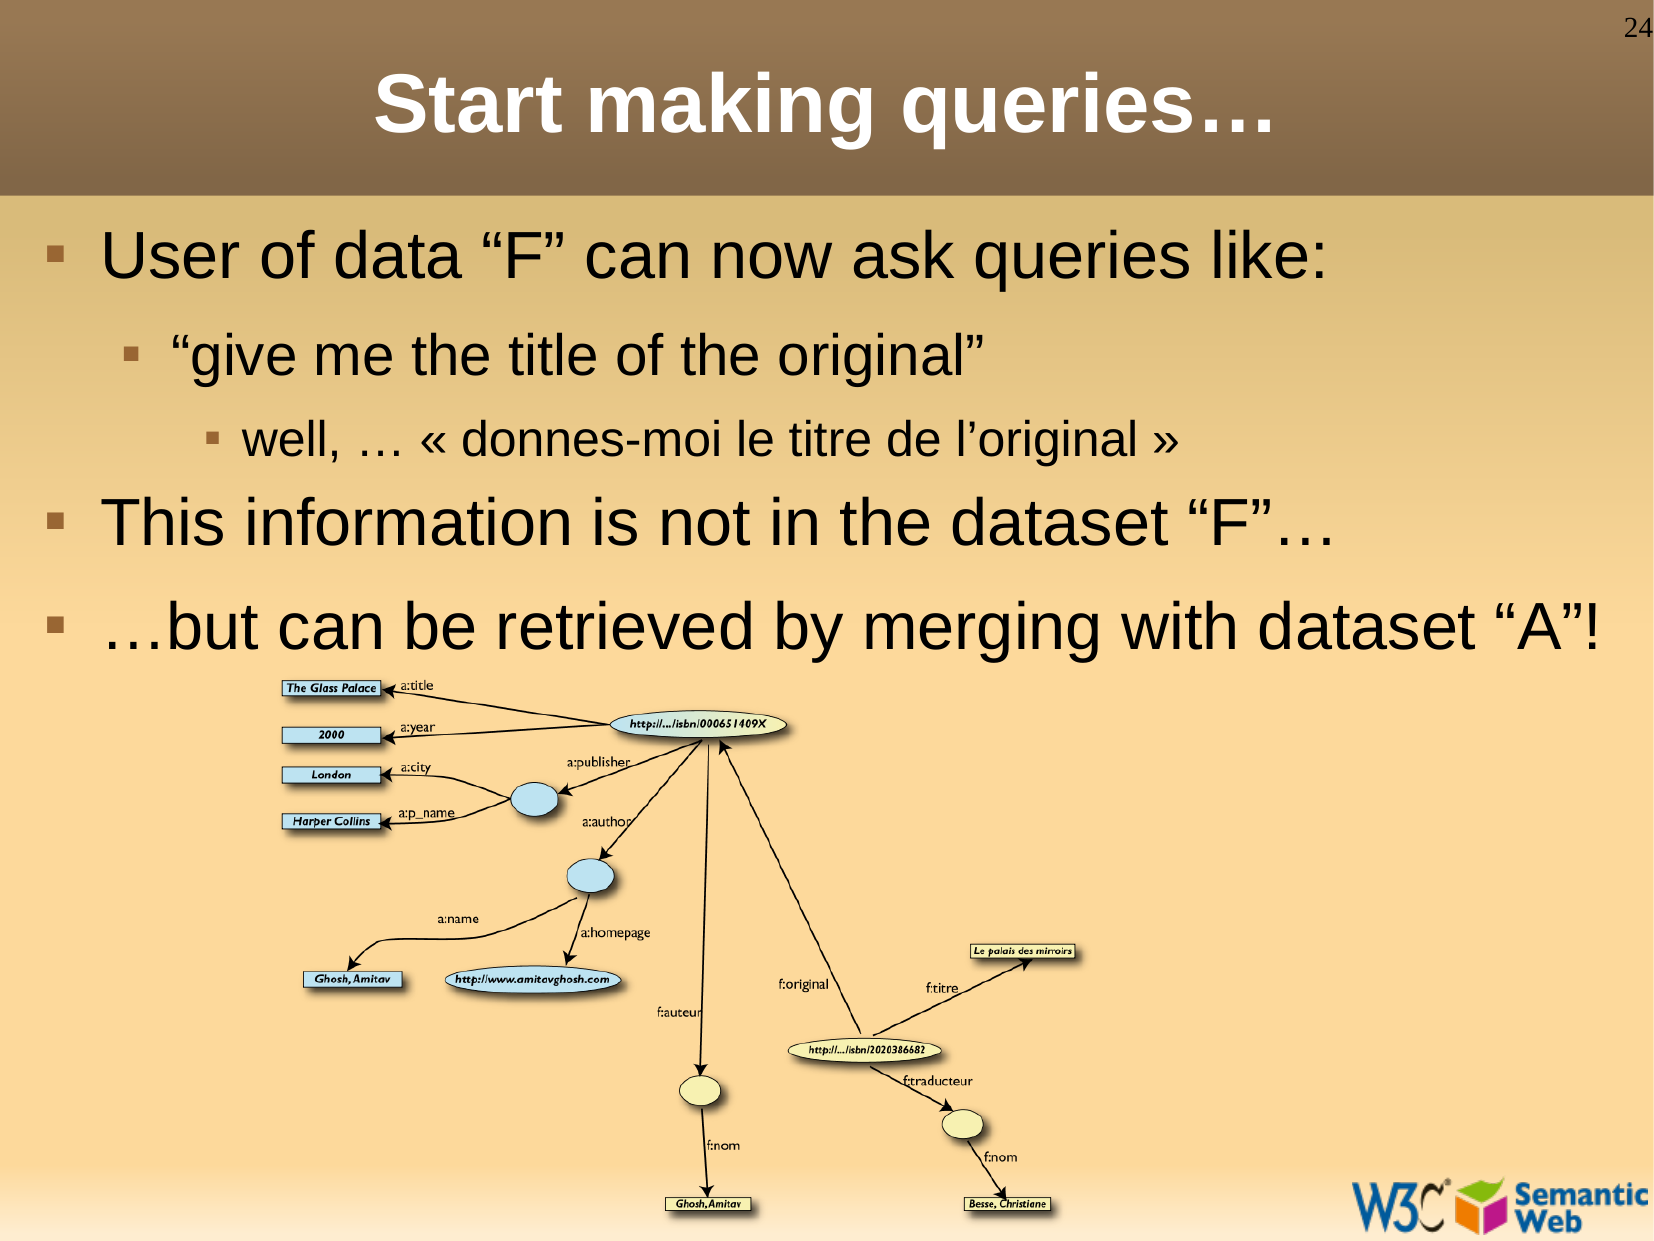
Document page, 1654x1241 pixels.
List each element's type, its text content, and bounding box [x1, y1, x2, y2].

picture [0, 208, 1654, 1241]
list User of data “F” can now ask queries like: “give me the title of the original” well, … « donnes-moi le titre de l’original » This information is not in the dataset “F”… …but can be retrieved by merging with dataset “A”! [29, 218, 1624, 691]
title Start making queries… [0, 0, 1654, 208]
